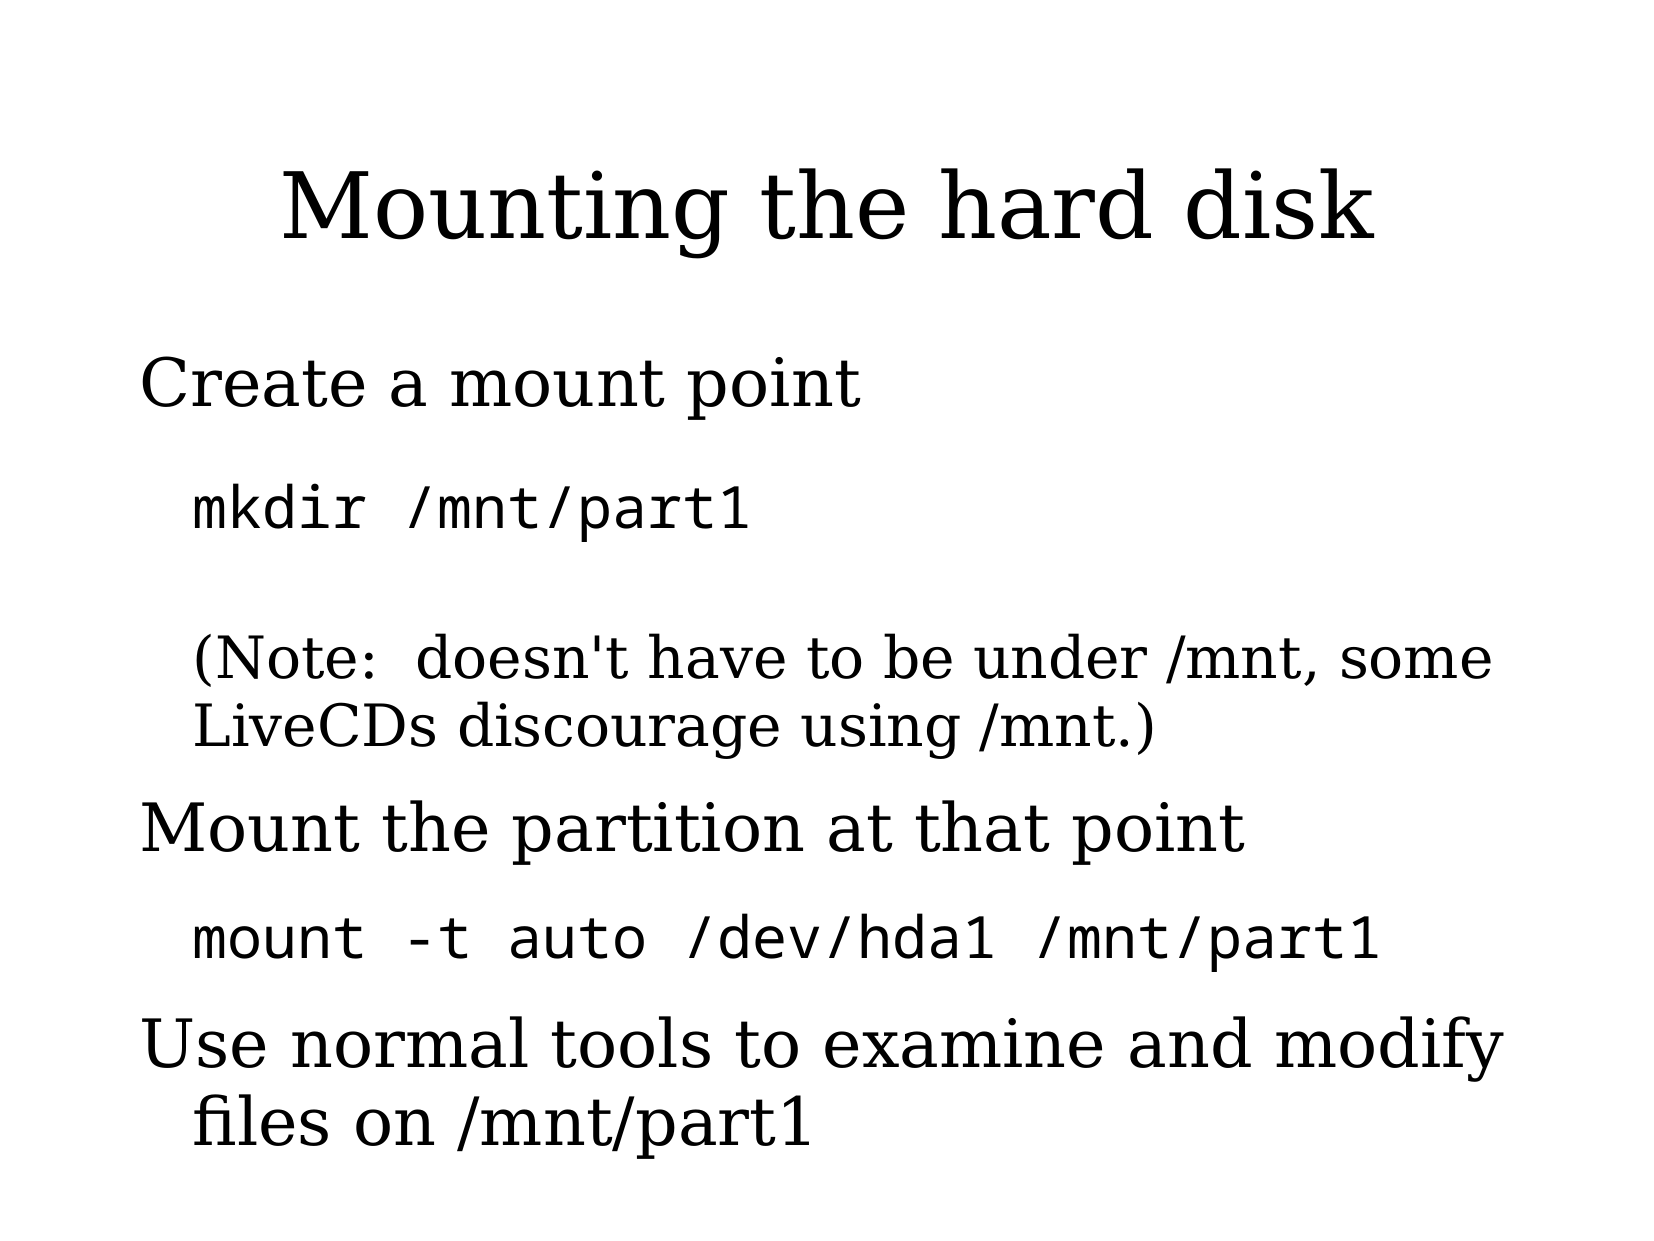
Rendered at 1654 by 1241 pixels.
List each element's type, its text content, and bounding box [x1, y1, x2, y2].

list Create a mount point mkdir /mnt/part1 (Note: doesn't have to be under /mnt, some LiveCDs discourage using /mnt.) Mount the partition at that point mount -t auto /dev/hda1 /mnt/part1 Use normal tools to examine and modify files on /mnt/part1 [121, 344, 1534, 1208]
title Mounting the hard disk [121, 102, 1534, 311]
